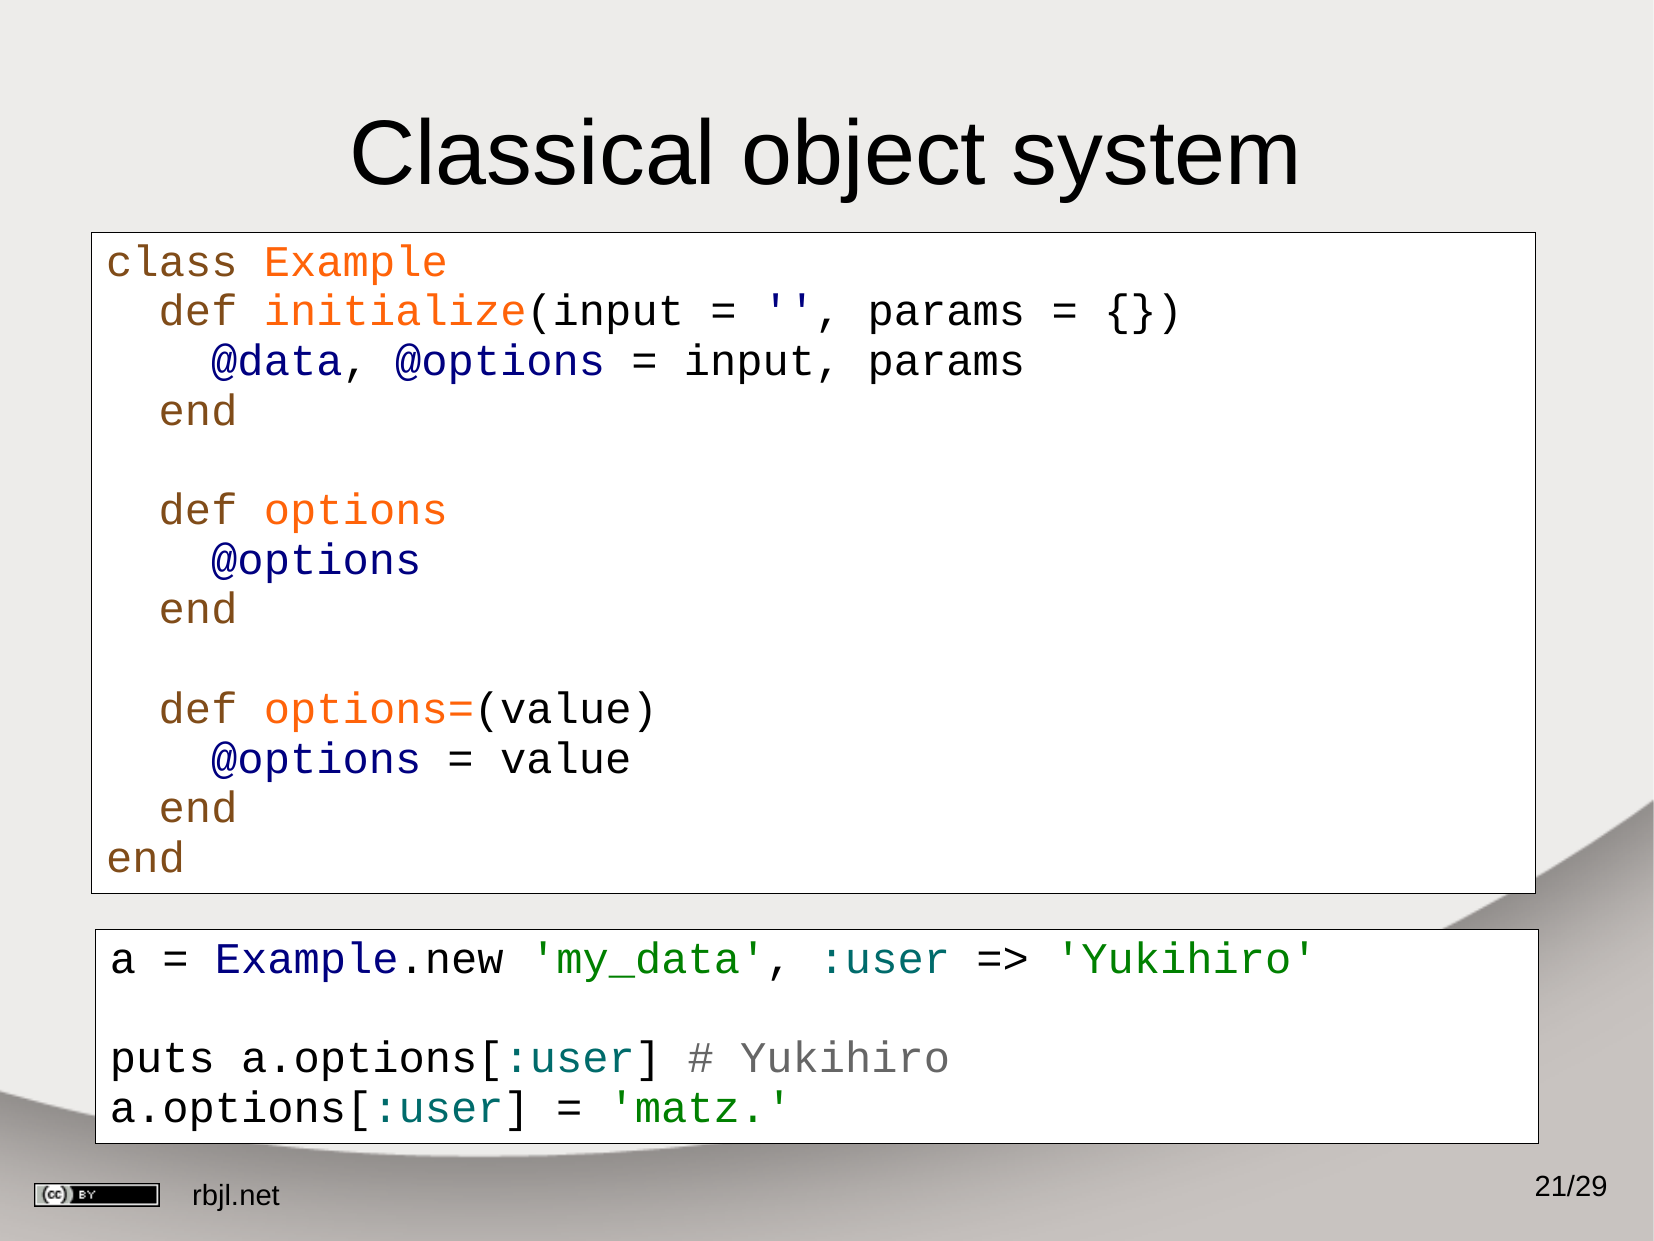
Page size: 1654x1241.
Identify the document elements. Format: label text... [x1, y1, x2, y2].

text_box a = Example.new 'my_data', :user => 'Yukihiro' puts a.options[:user] # Yukihiro a.options[:user] = 'matz.' [95, 929, 1539, 1144]
text_box class Example def initialize(input = '', params = {}) @data, @options = input, params end def options @options end def options=(value) @options = value end end [91, 257, 1536, 894]
picture [0, 0, 1654, 1241]
title Classical object system [82, 49, 1571, 257]
